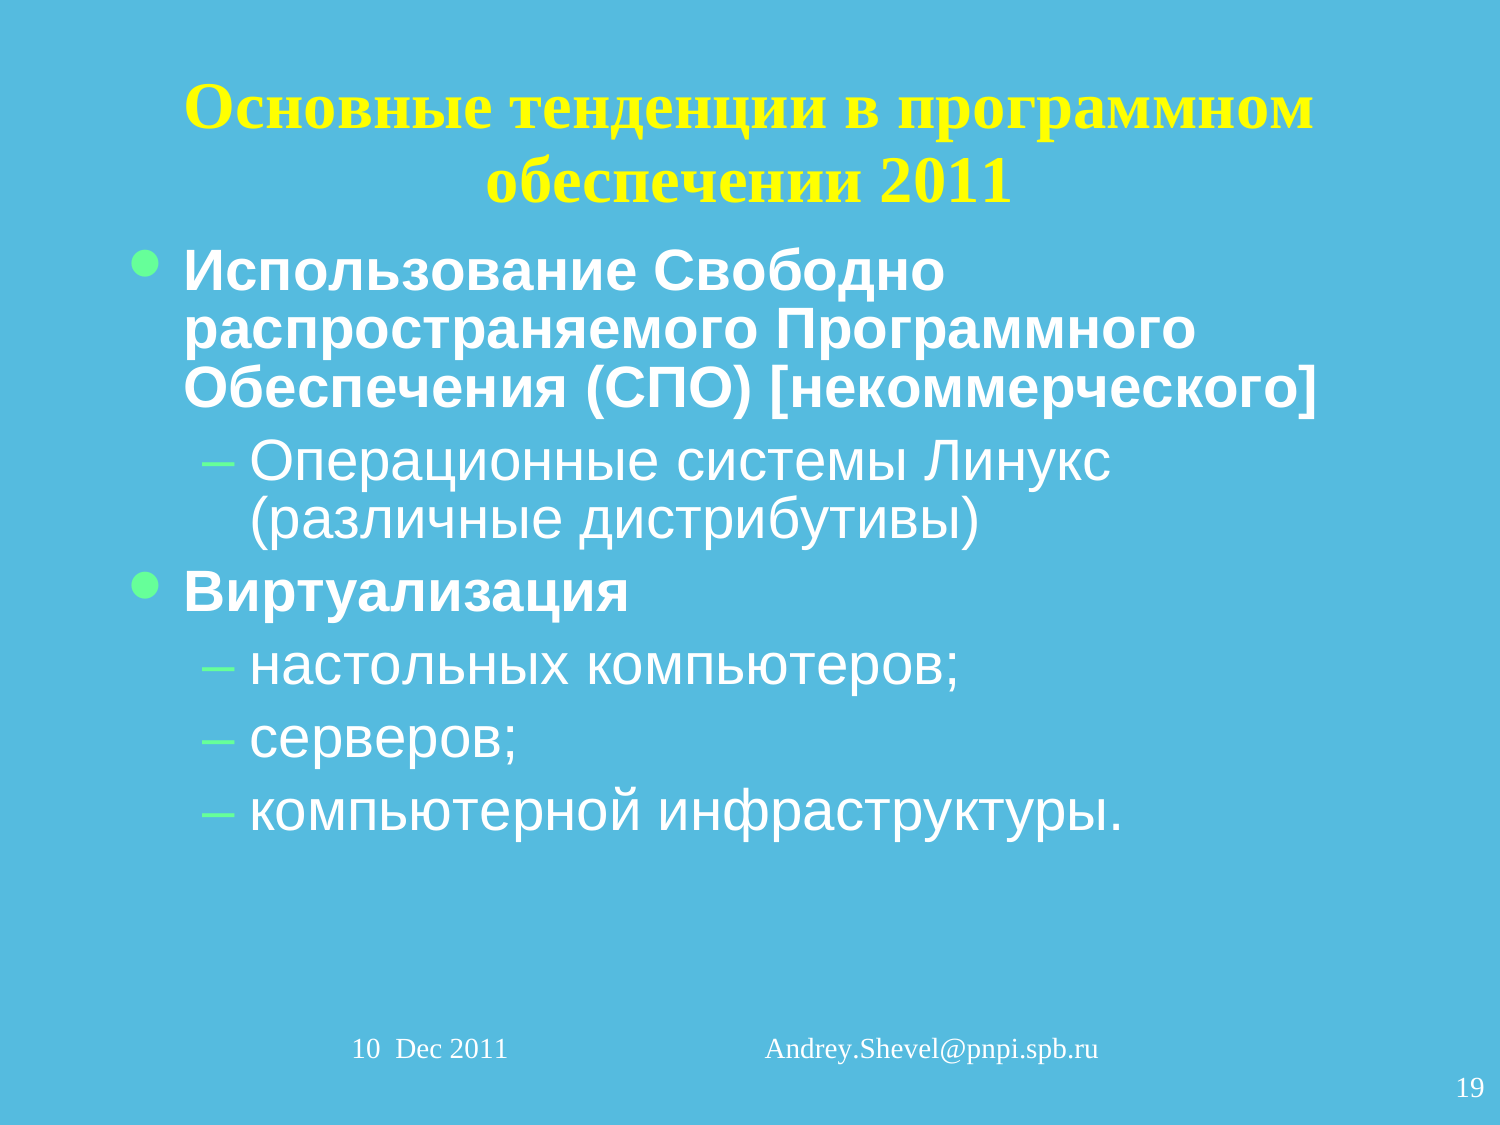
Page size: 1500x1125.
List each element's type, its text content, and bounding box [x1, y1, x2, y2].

list Использование Свободно распространяемого Программного Обеспечения (СПО) [некоммерческого] Операционные системы Линукс (различные дистрибутивы) Виртуализация настольных компьютеров; серверов; компьютерной инфраструктуры. [112, 236, 1388, 1034]
title Основные тенденции в программном обеспечении 2011 [112, 37, 1388, 225]
